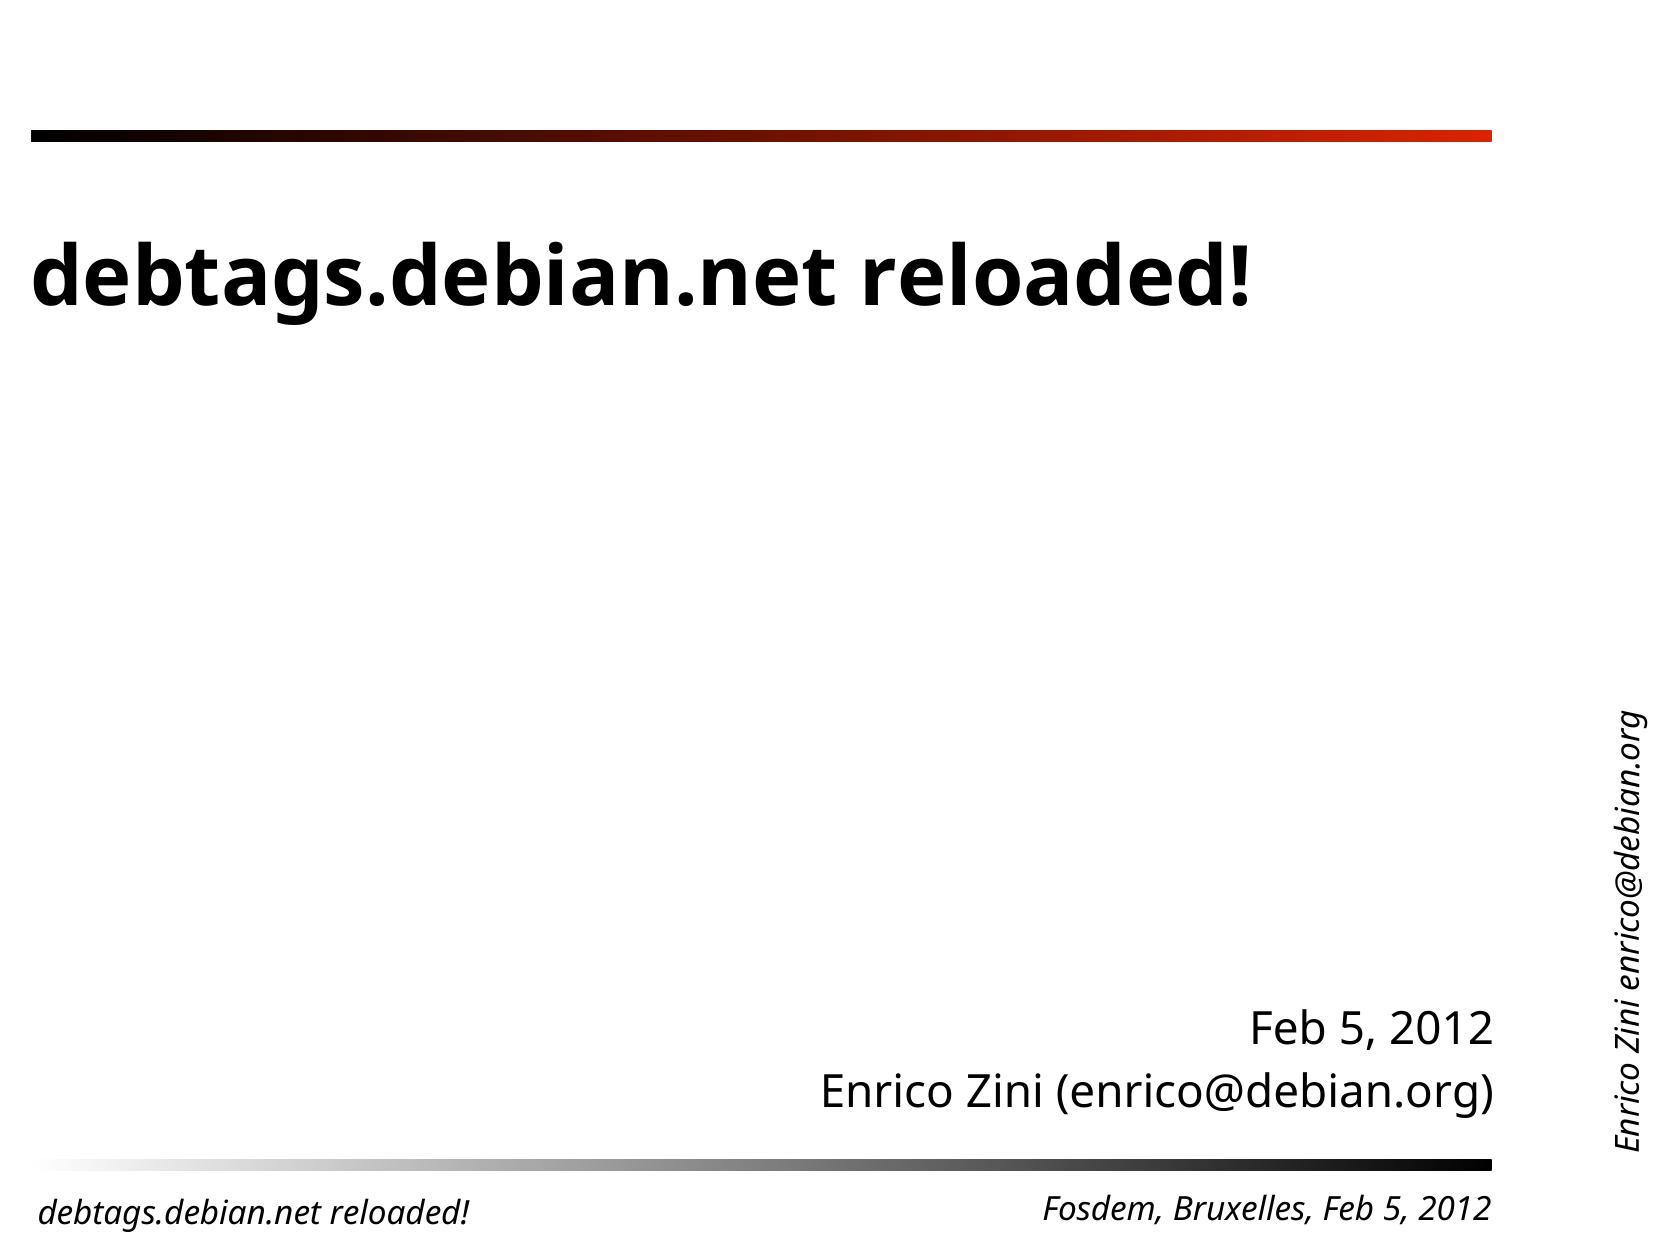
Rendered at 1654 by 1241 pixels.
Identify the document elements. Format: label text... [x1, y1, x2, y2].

text_box debtags.debian.net reloaded! [30, 216, 1495, 341]
text_box Feb 5, 2012 Enrico Zini (enrico@debian.org) [624, 933, 1495, 1154]
